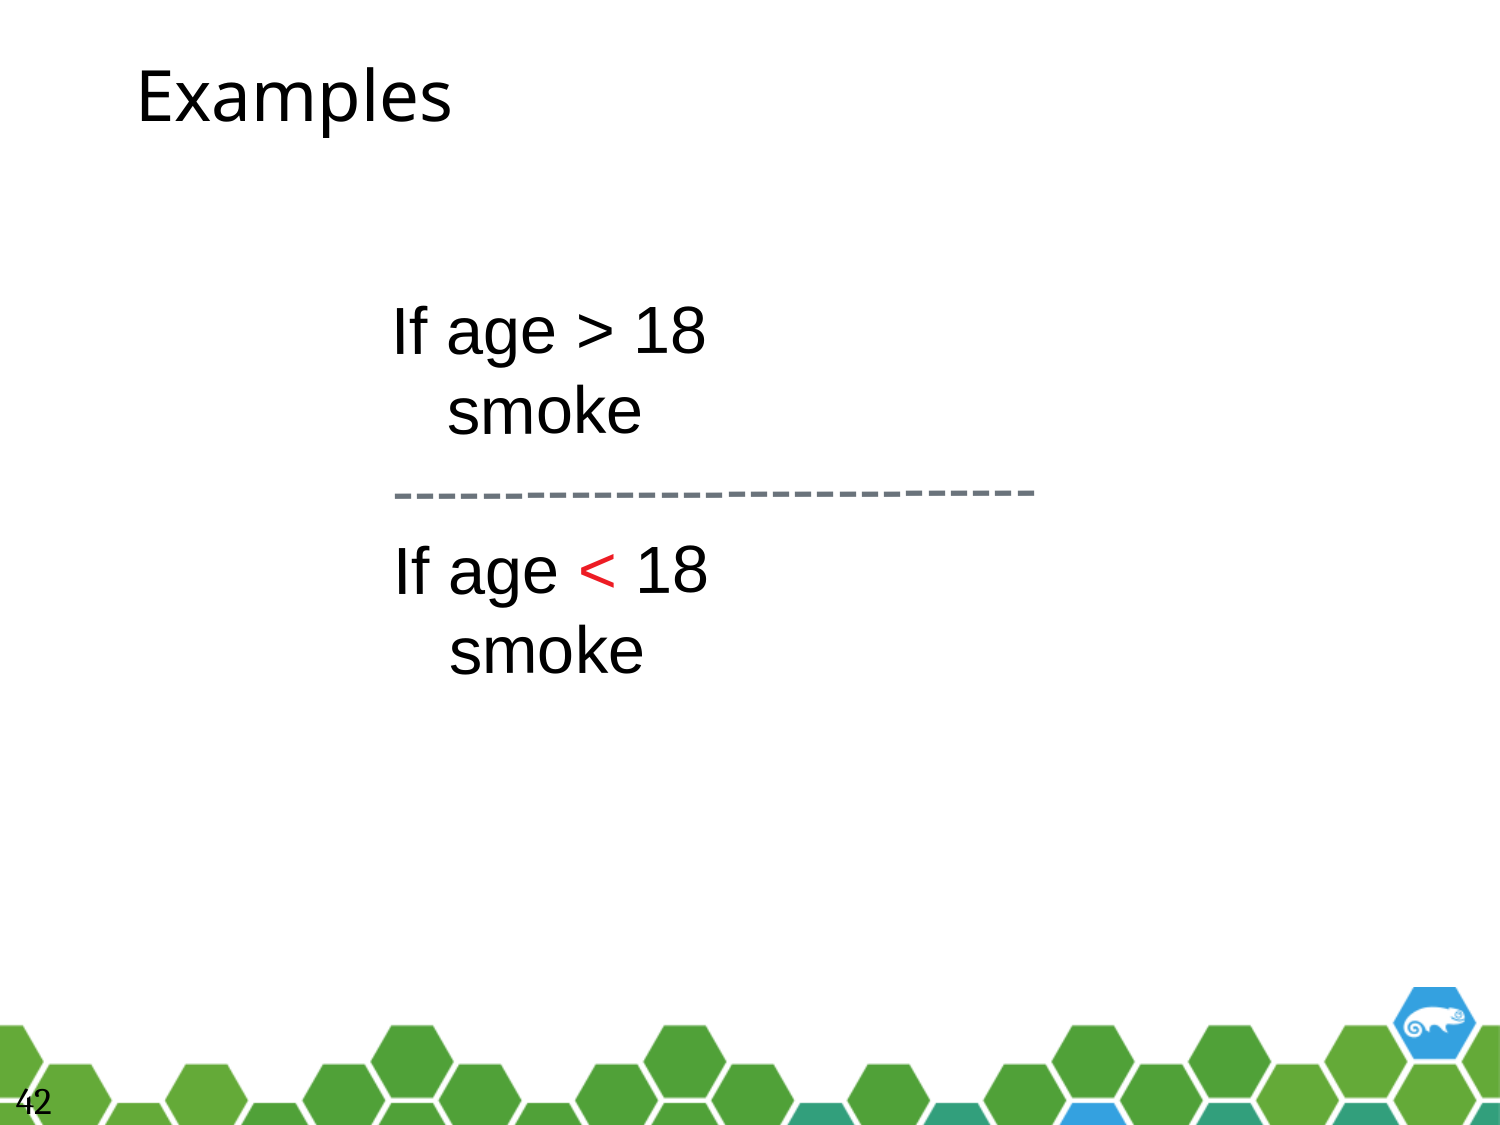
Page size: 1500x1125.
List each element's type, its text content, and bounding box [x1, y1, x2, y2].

text_box Examples [134, 12, 1371, 175]
text_box If age > 18 smoke ----------------------------- If age < 18 smoke [357, 274, 1339, 875]
picture [0, 987, 1500, 1125]
